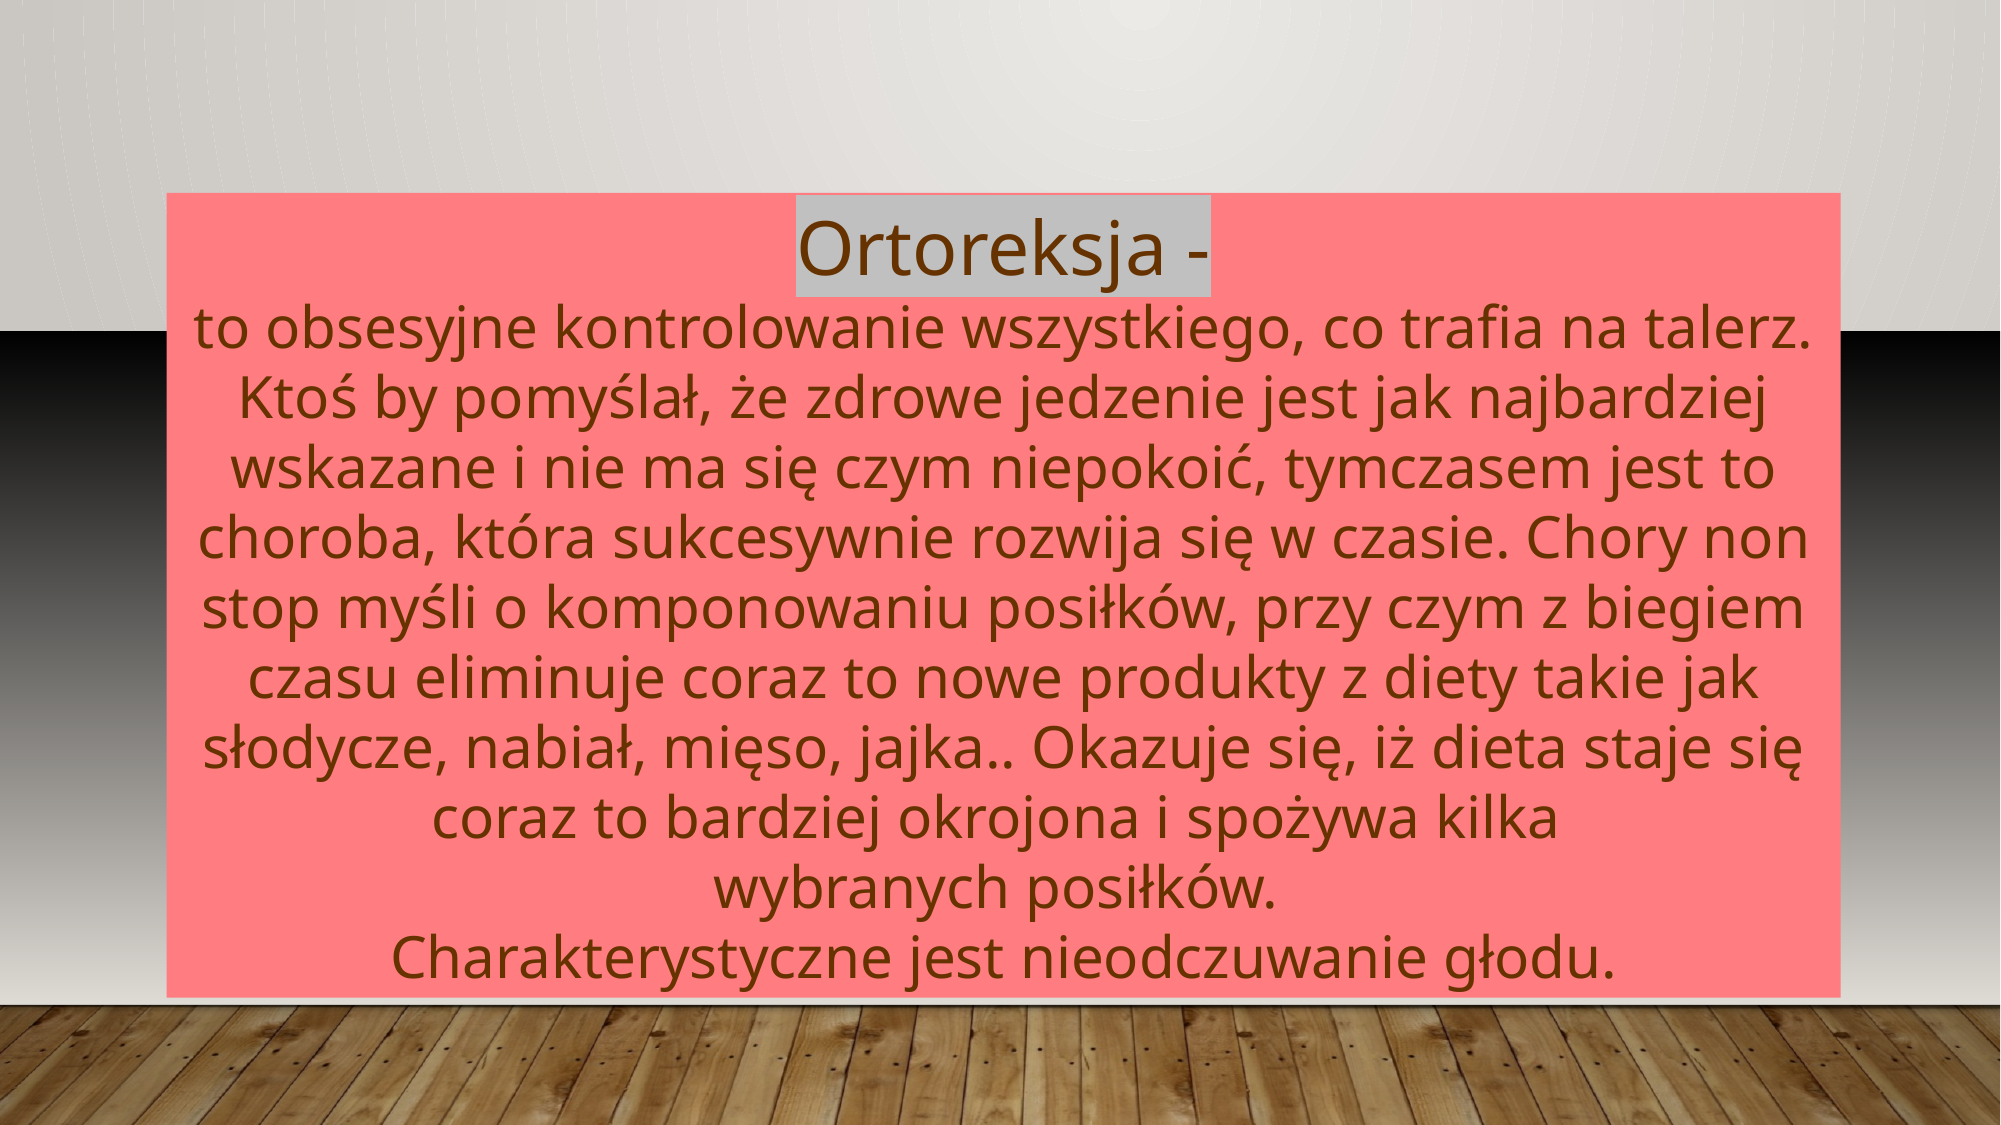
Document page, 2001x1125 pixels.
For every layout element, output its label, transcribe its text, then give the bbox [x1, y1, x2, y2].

text_box Ortoreksja - to obsesyjne kontrolowanie wszystkiego, co trafia na talerz. Ktoś by pomyślał, że zdrowe jedzenie jest jak najbardziej wskazane i nie ma się czym niepokoić, tymczasem jest to choroba, która sukcesywnie rozwija się w czasie. Chory non stop myśli o komponowaniu posiłków, przy czym z biegiem czasu eliminuje coraz to nowe produkty z diety takie jak słodycze, nabiał, mięso, jajka.. Okazuje się, iż dieta staje się coraz to bardziej okrojona i spożywa kilka wybranych posiłków. Charakterystyczne jest nieodczuwanie głodu. [166, 192, 1841, 936]
